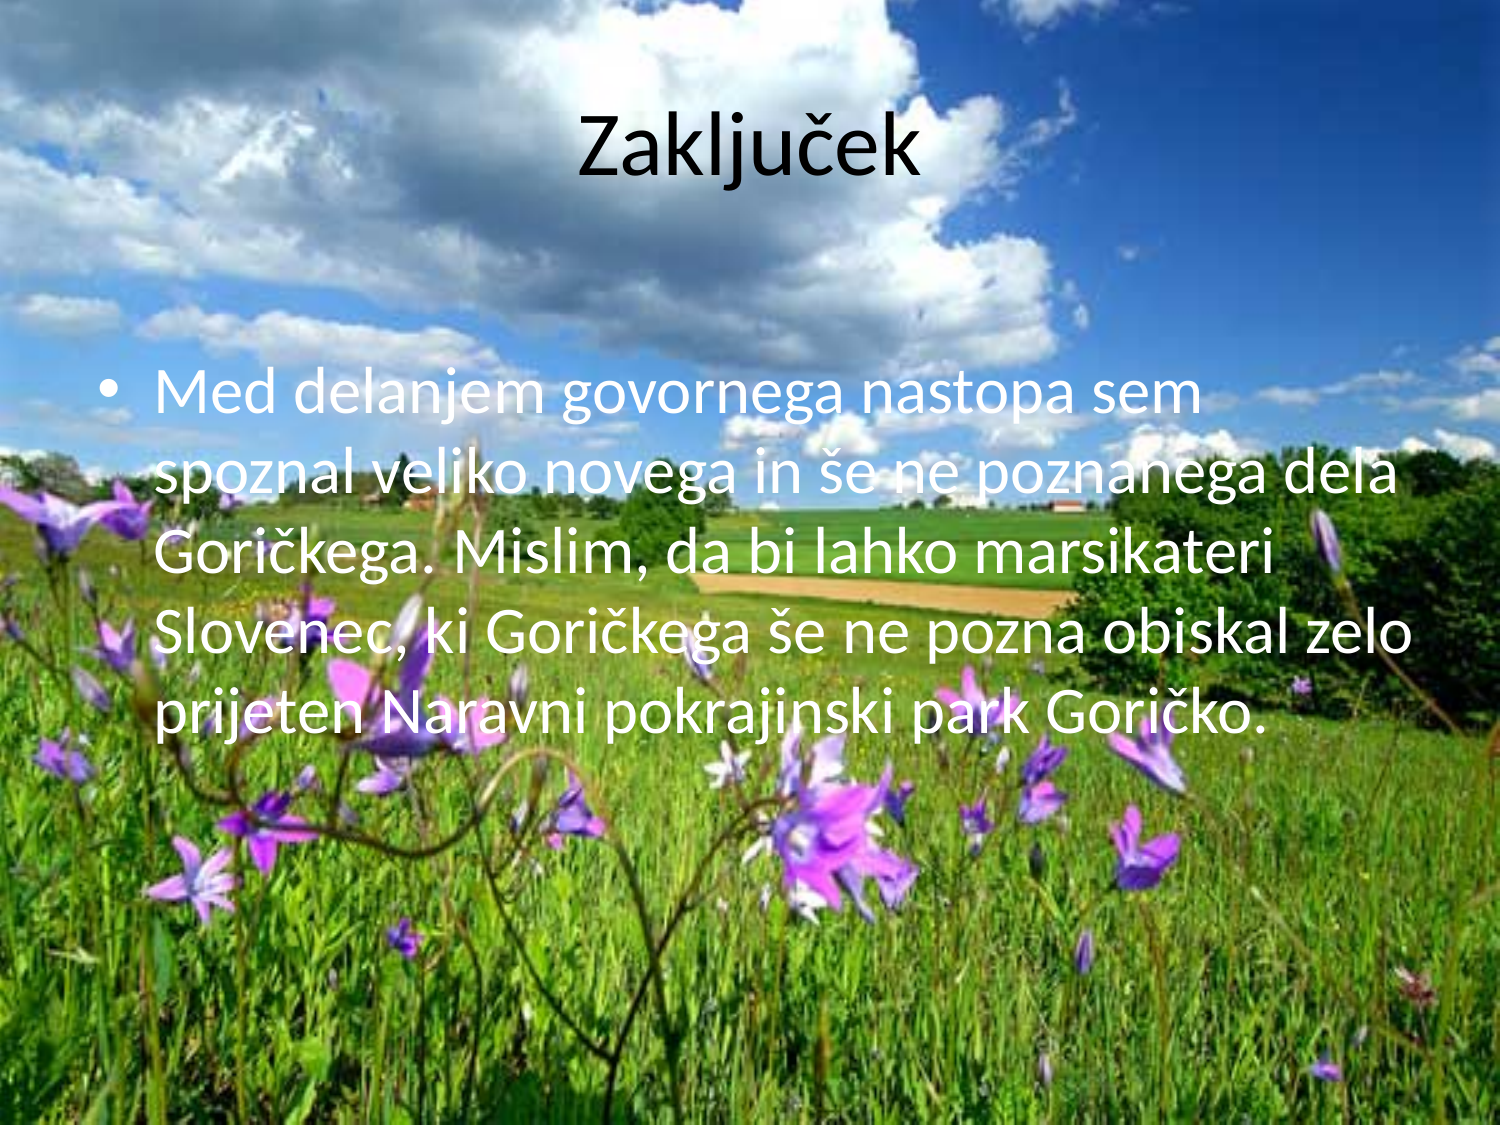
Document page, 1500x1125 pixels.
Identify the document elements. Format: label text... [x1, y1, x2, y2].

title Zaključek [75, 45, 1425, 233]
list Med delanjem govornega nastopa sem spoznal veliko novega in še ne poznanega dela Goričkega. Mislim, da bi lahko marsikateri Slovenec, ki Goričkega še ne pozna obiskal zelo prijeten Naravni pokrajinski park Goričko. [82, 339, 1432, 1083]
picture [0, 0, 1500, 1125]
